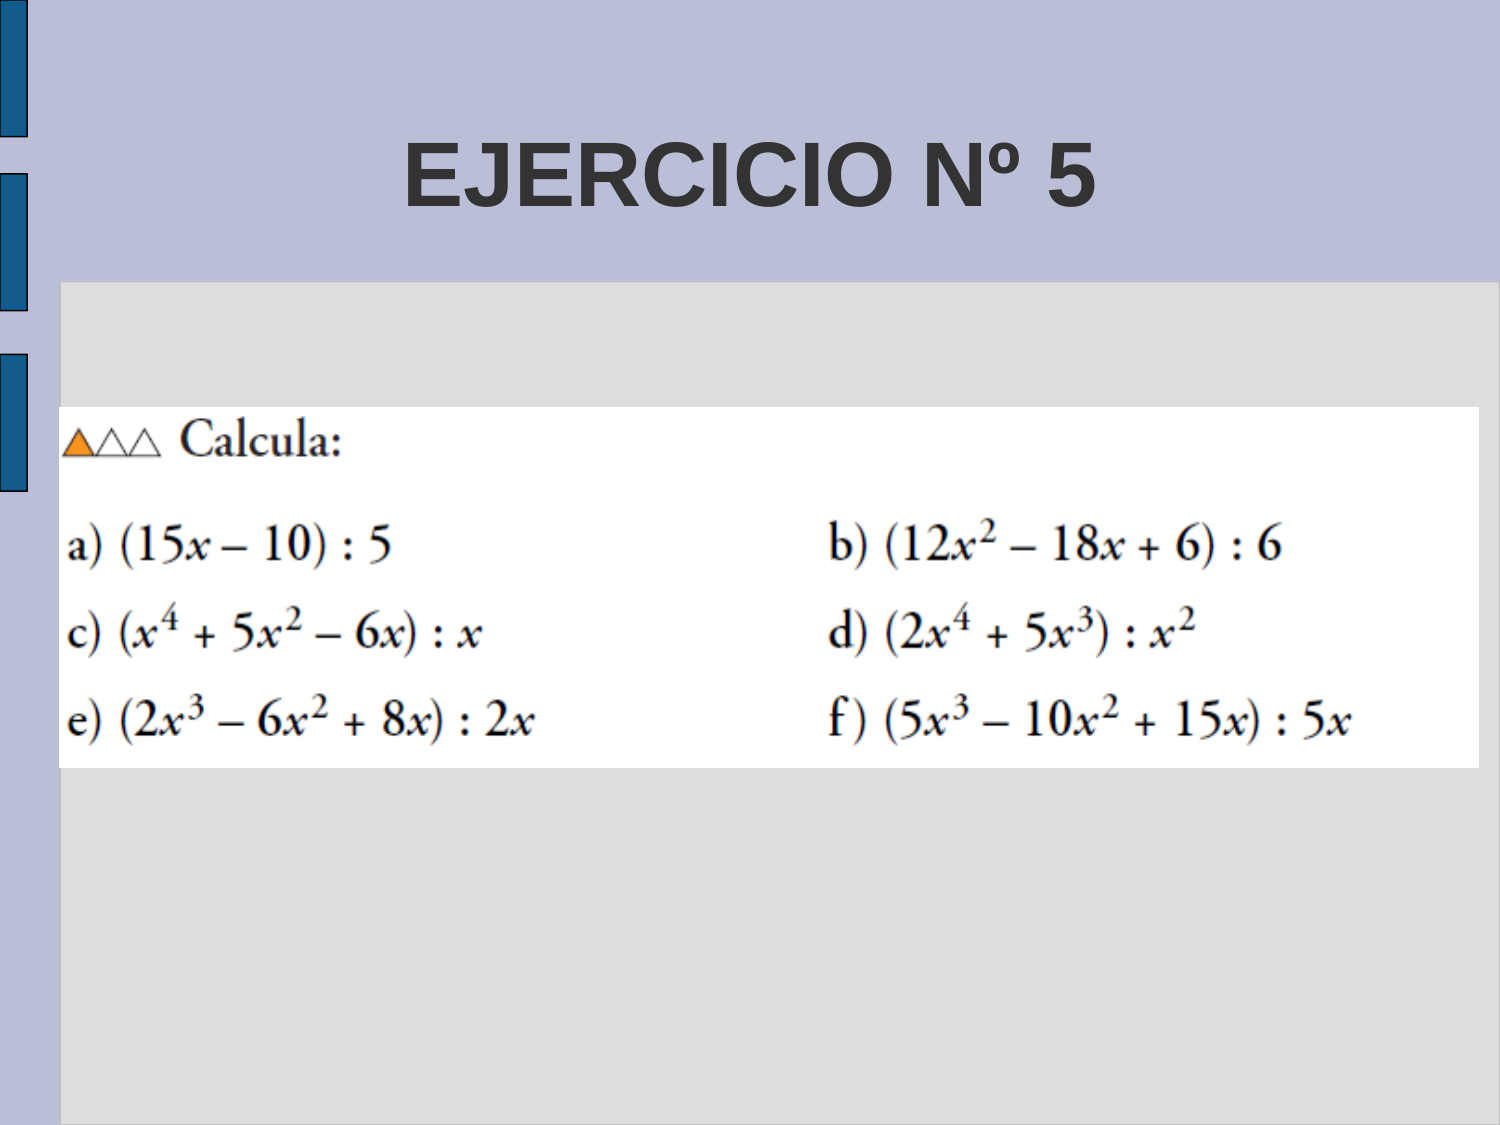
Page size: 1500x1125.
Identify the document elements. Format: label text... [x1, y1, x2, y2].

title EJERCICIO Nº 5 [110, 80, 1391, 271]
picture [59, 407, 1479, 768]
